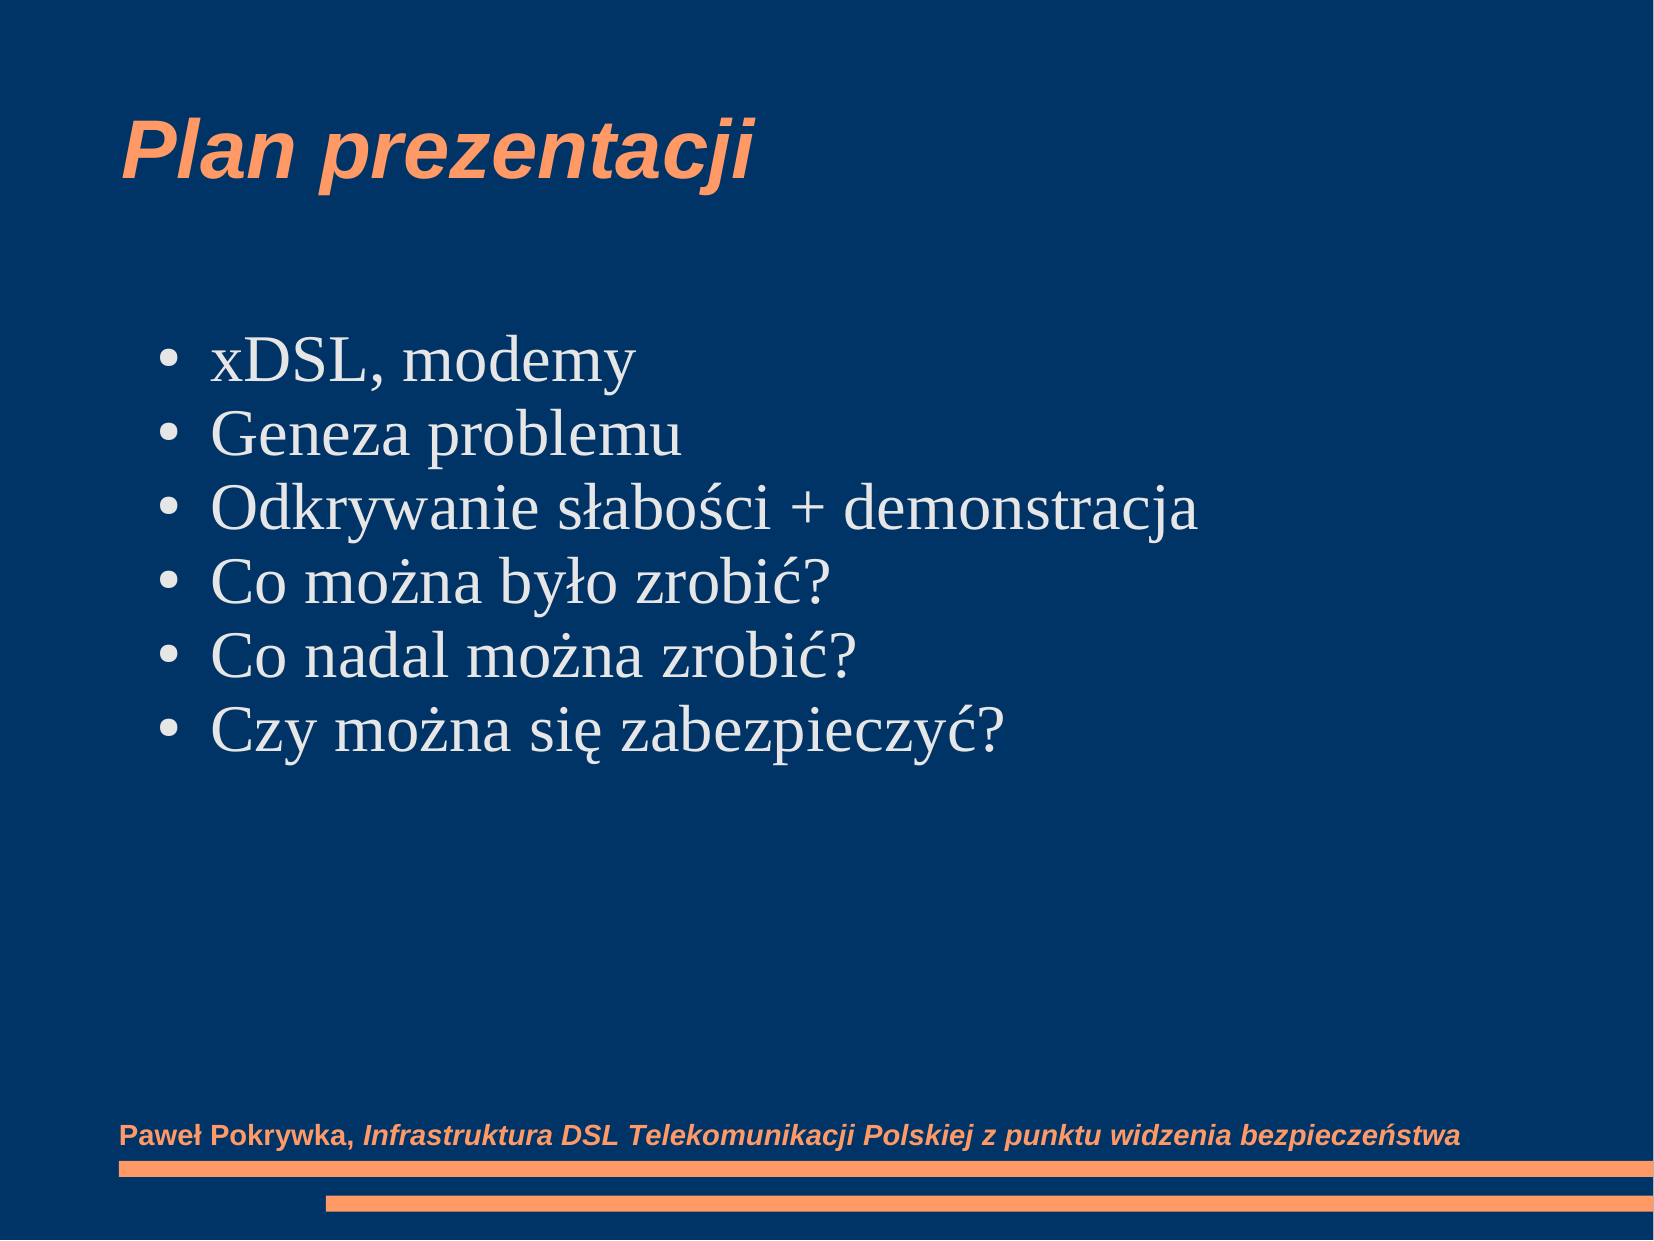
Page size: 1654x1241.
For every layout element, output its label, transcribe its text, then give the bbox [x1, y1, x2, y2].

title Plan prezentacji [121, 46, 1534, 254]
list xDSL, modemy Geneza problemu Odkrywanie słabości + demonstracja Co można było zrobić? Co nadal można zrobić? Czy można się zabezpieczyć? [121, 322, 1561, 1111]
text_box Paweł Pokrywka, Infrastruktura DSL Telekomunikacji Polskiej z punktu widzenia bezpieczeństwa [104, 1111, 1623, 1160]
